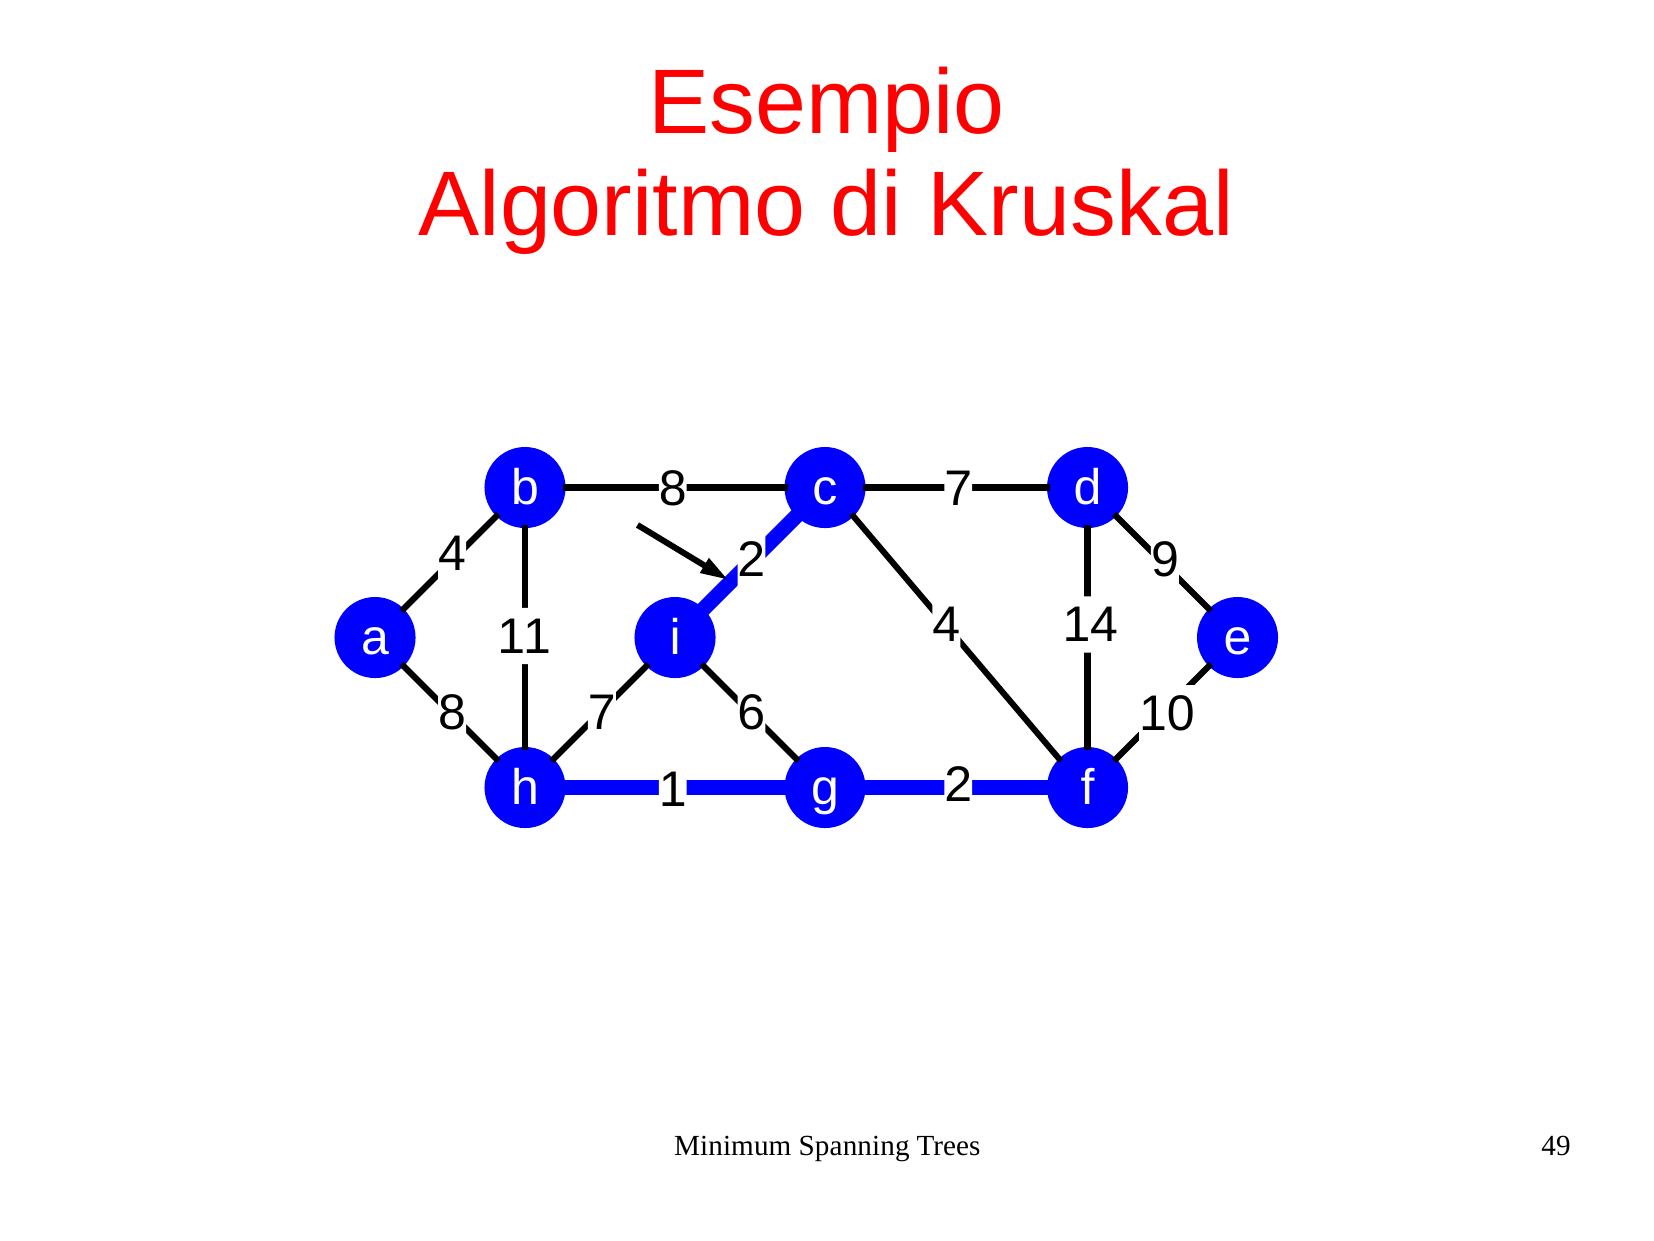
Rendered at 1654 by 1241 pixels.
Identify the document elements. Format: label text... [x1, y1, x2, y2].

text_box 7 [587, 684, 616, 742]
text_box 8 [658, 460, 687, 517]
title Esempio Algoritmo di Kruskal [82, 49, 1571, 257]
text_box 7 [944, 460, 973, 517]
text_box 8 [438, 684, 467, 741]
text_box 9 [1150, 531, 1179, 588]
text_box f [1050, 750, 1126, 826]
text_box 14 [1062, 596, 1119, 653]
text_box 6 [737, 684, 766, 742]
text_box c [787, 450, 863, 526]
text_box 10 [1139, 685, 1195, 742]
text_box 1 [658, 761, 687, 818]
text_box a [337, 600, 413, 676]
text_box h [487, 750, 563, 826]
text_box 11 [497, 607, 557, 665]
text_box 2 [944, 756, 973, 813]
text_box e [1200, 600, 1276, 676]
text_box i [637, 600, 713, 676]
text_box b [487, 450, 563, 525]
text_box 4 [932, 596, 961, 653]
text_box g [788, 750, 863, 826]
text_box 2 [737, 531, 766, 588]
text_box d [1050, 450, 1126, 525]
text_box 4 [438, 525, 467, 582]
